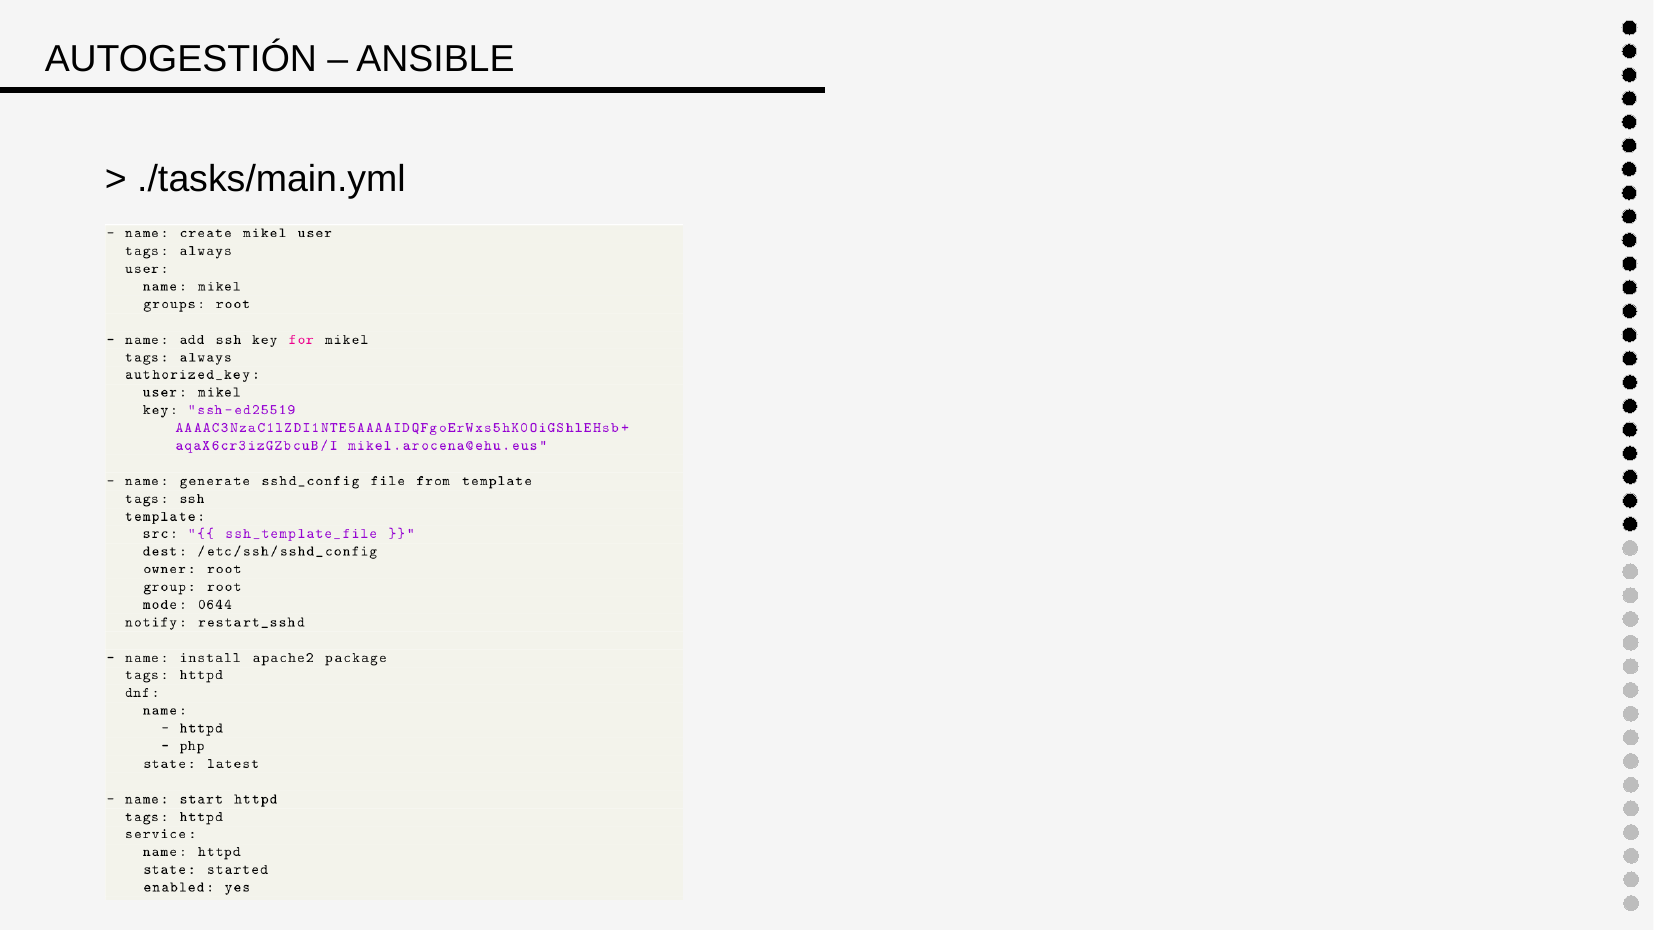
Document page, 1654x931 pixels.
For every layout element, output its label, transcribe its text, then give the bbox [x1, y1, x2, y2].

text_box [1621, 232, 1637, 248]
text_box [1621, 114, 1637, 130]
text_box [1622, 421, 1638, 438]
text_box [1621, 161, 1637, 177]
text_box [1623, 824, 1639, 840]
text_box [1623, 848, 1639, 864]
text_box [1623, 635, 1639, 651]
text_box [1621, 43, 1637, 59]
text_box [1621, 90, 1637, 106]
text_box [1622, 516, 1638, 532]
text_box AUTOGESTIÓN – ANSIBLE [30, 30, 826, 129]
text_box [1622, 540, 1638, 556]
text_box [1622, 350, 1638, 366]
text_box [1622, 256, 1638, 272]
text_box [1623, 658, 1639, 674]
text_box [1622, 492, 1638, 509]
text_box [1622, 611, 1639, 627]
text_box [1622, 445, 1638, 461]
text_box [1623, 682, 1639, 698]
text_box [1622, 587, 1638, 603]
text_box [1623, 729, 1639, 745]
picture [105, 224, 683, 901]
text_box [1622, 469, 1638, 485]
text_box [1622, 279, 1638, 295]
text_box [1621, 137, 1637, 153]
text_box [1622, 303, 1638, 319]
text_box [1623, 895, 1639, 911]
text_box [1623, 753, 1639, 769]
text_box [1623, 706, 1639, 722]
text_box > ./tasks/main.yml [90, 150, 1111, 417]
text_box [1622, 398, 1638, 414]
text_box [1623, 800, 1639, 816]
text_box [1621, 327, 1638, 343]
text_box [1621, 20, 1638, 36]
text_box [1621, 67, 1637, 83]
text_box [1623, 777, 1639, 793]
text_box [1622, 563, 1638, 579]
text_box [1621, 208, 1637, 224]
text_box [1622, 374, 1638, 390]
text_box [1621, 185, 1637, 201]
text_box [1623, 871, 1639, 887]
